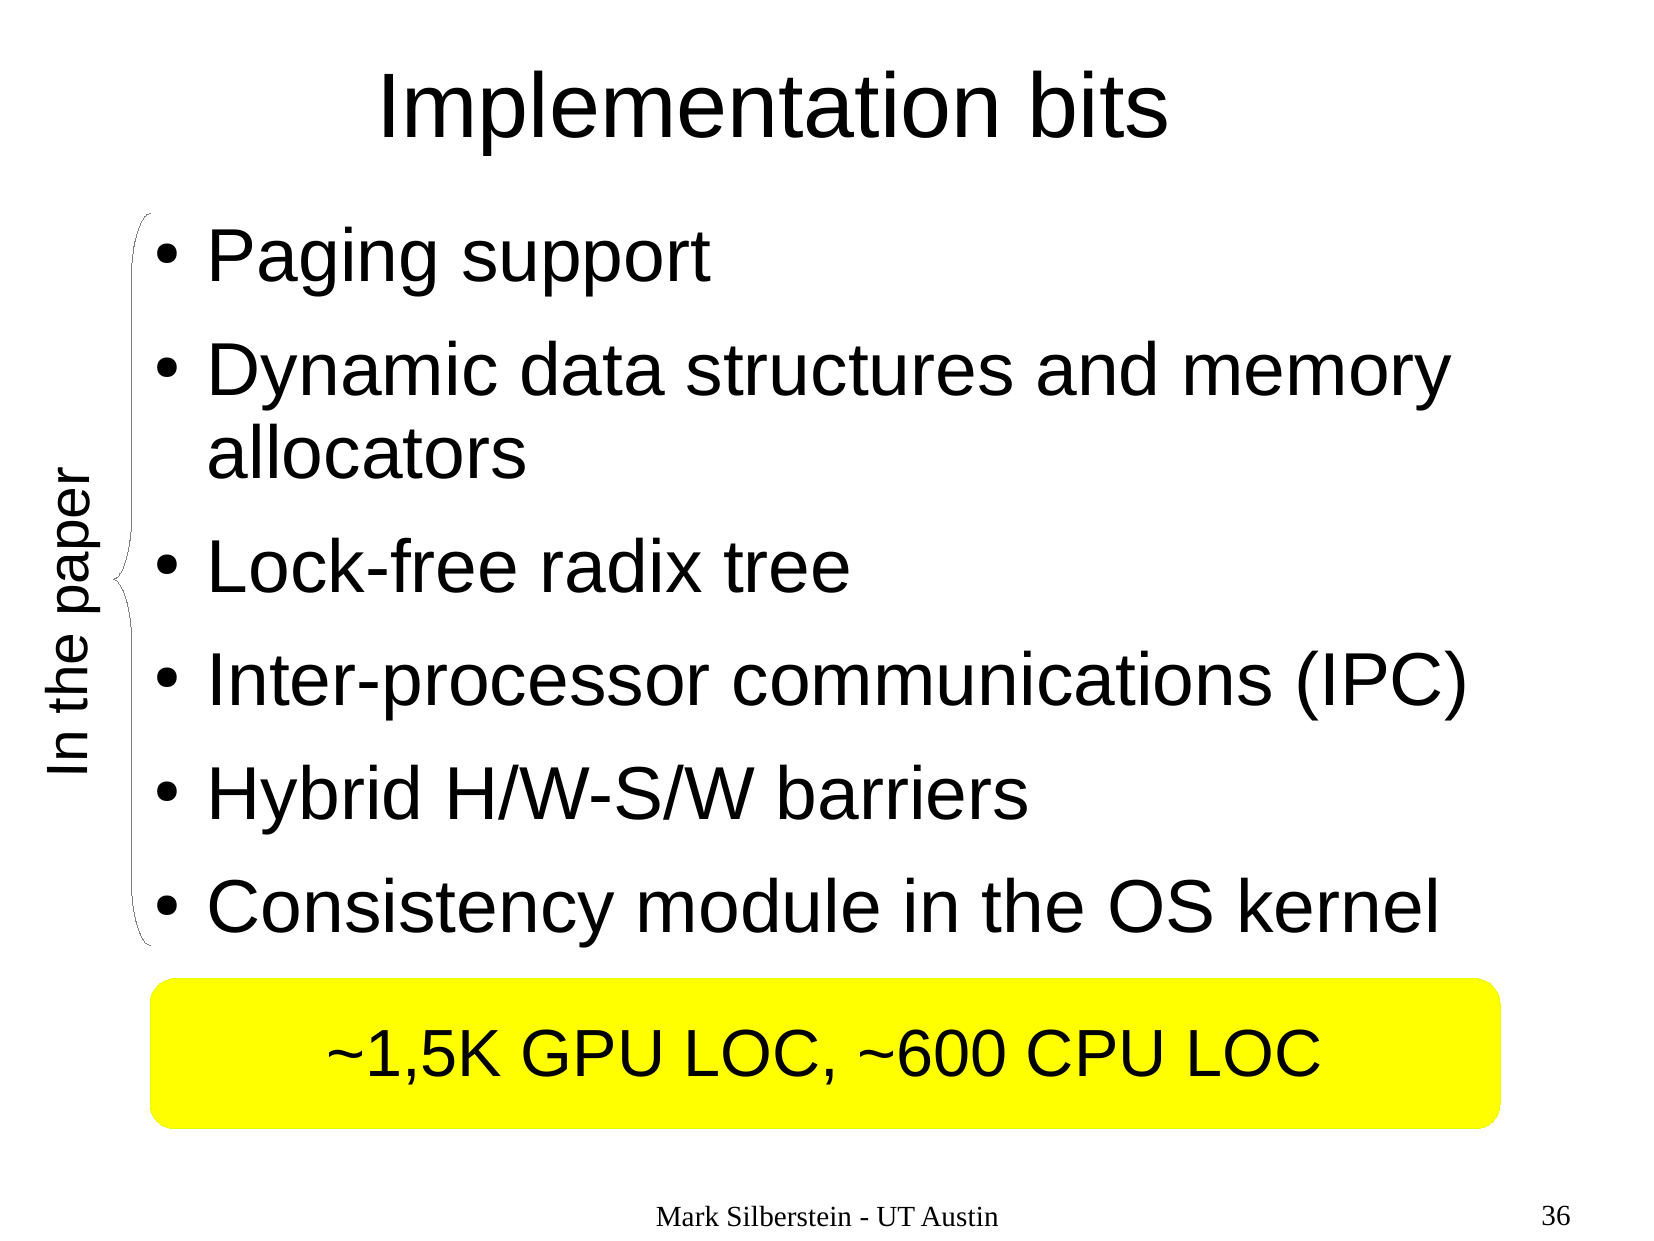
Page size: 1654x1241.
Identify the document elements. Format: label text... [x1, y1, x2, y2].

text_box In the paper [26, 448, 110, 794]
list Paging support Dynamic data structures and memory allocators Lock-free radix tree Inter-processor communications (IPC) Hybrid H/W-S/W barriers Consistency module in the OS kernel [135, 213, 1591, 1124]
text_box ~1,5K GPU LOC, ~600 CPU LOC [150, 978, 1501, 1129]
title Implementation bits [30, 2, 1519, 210]
